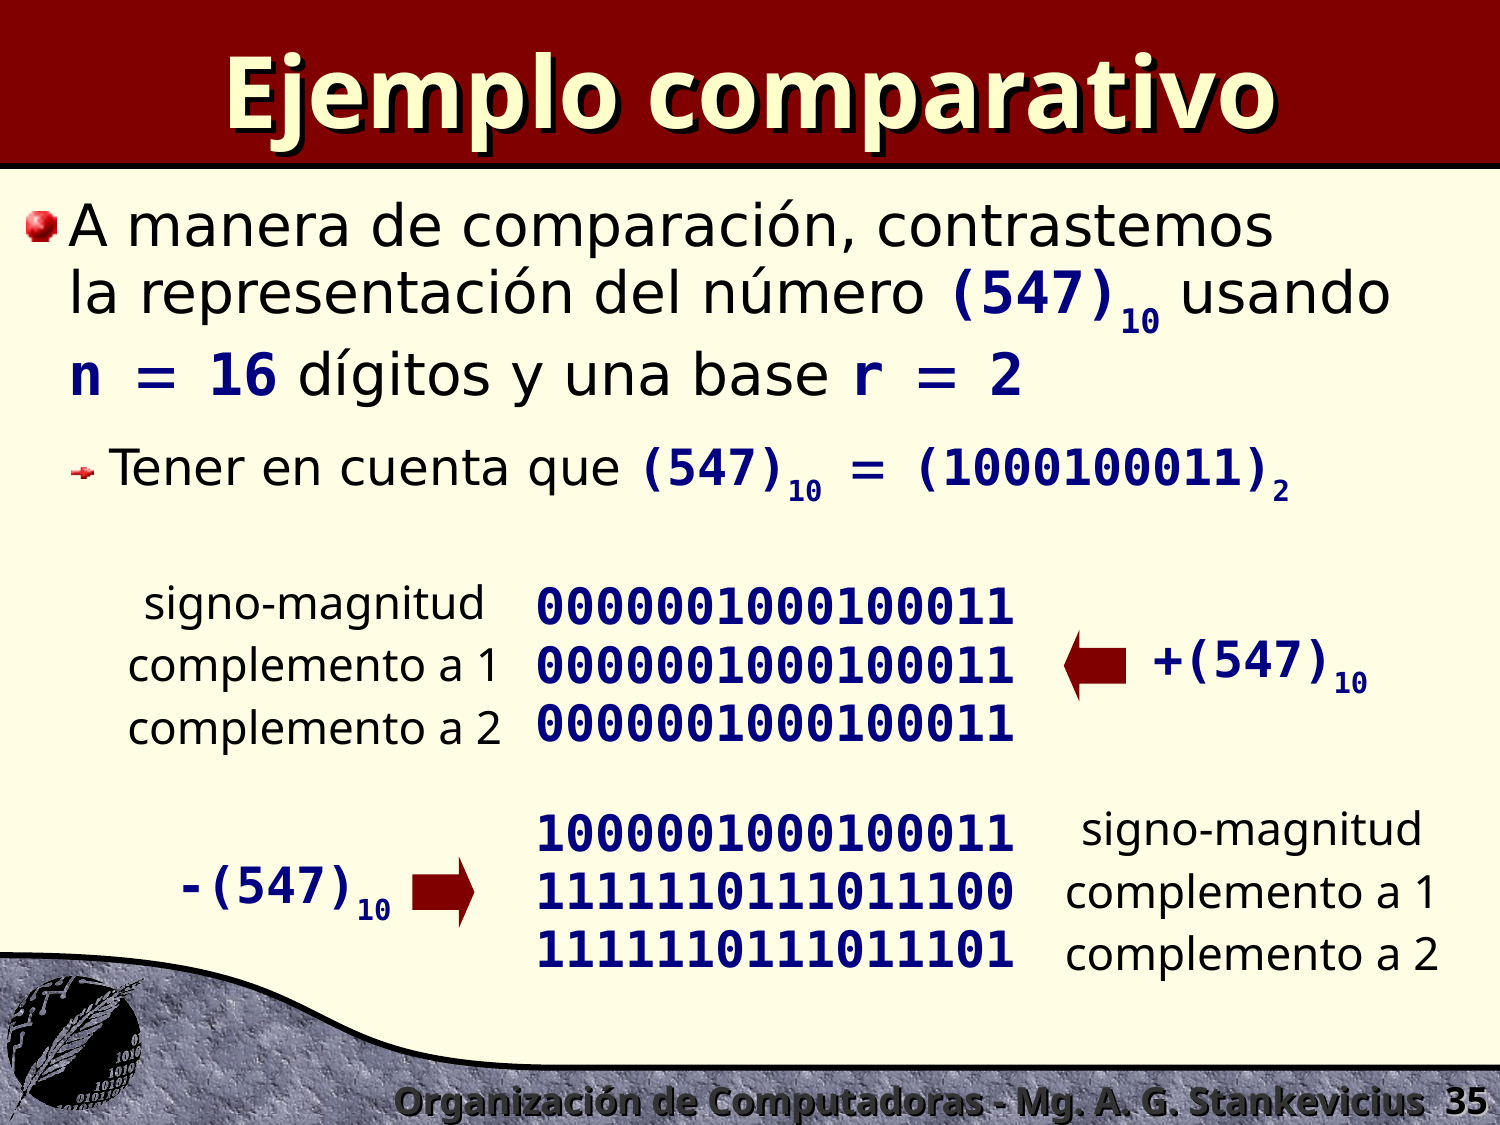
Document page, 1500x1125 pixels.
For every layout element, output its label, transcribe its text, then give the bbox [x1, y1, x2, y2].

picture [802, 1100, 806, 1110]
picture [1058, 1100, 1065, 1110]
text_box signo-magnitud complemento a 1 complemento a 2 [112, 562, 530, 770]
text_box 0000001000100011 0000001000100011 0000001000100011 [521, 571, 1031, 762]
list A manera de comparación, contrastemos la representación del número (547)10 usando n = 16 dígitos y una base r = 2 Tener en cuenta que (547)10 = (1000100011)2 [11, 192, 1486, 935]
text_box -(547)10 [161, 849, 407, 935]
text_box +(547)10 [1138, 623, 1384, 709]
picture [448, 1100, 455, 1110]
text_box [1063, 630, 1126, 702]
text_box [412, 856, 475, 928]
text_box signo-magnitud complemento a 1 complemento a 2 [1050, 789, 1467, 996]
text_box 1000001000100011 1111110111011100 1111110111011101 [521, 797, 1031, 988]
picture [0, 959, 1500, 1125]
title Ejemplo comparativo [15, 5, 1485, 160]
